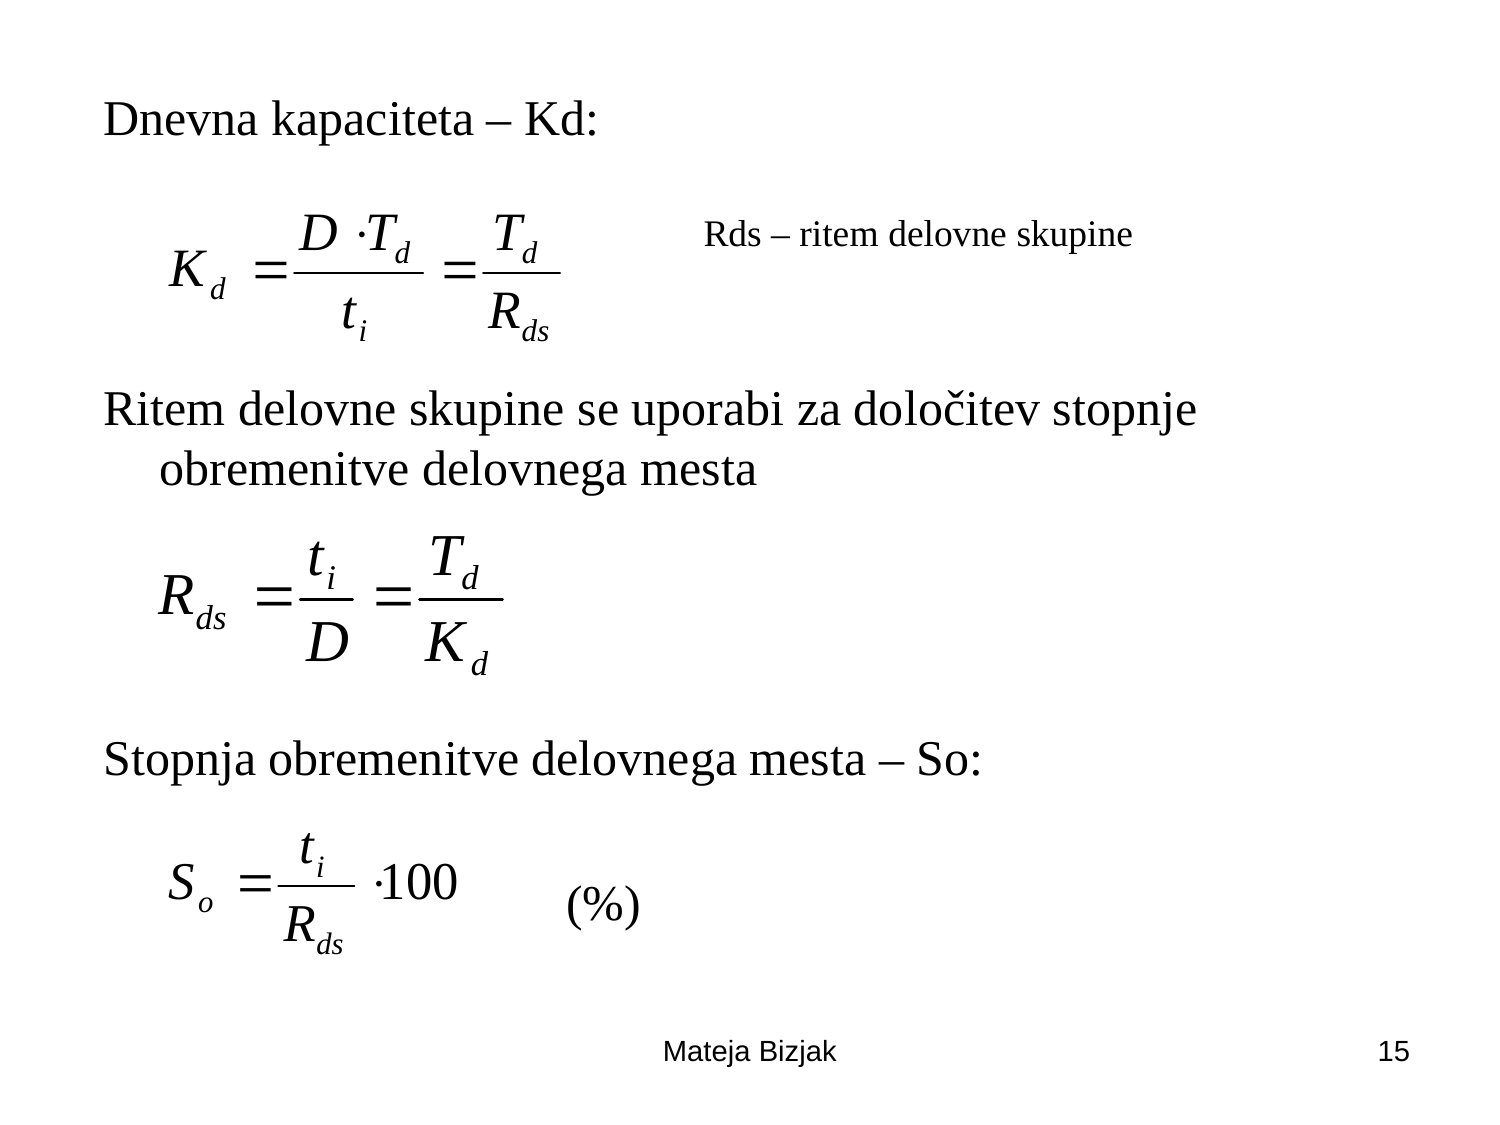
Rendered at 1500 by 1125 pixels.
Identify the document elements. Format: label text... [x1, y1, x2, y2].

chart [147, 515, 514, 689]
text_box Mateja Bizjak [512, 1024, 988, 1103]
text_box <number> [1074, 1024, 1426, 1103]
chart [159, 196, 573, 354]
list Dnevna kapaciteta – Kd: Rds – ritem delovne skupine Ritem delovne skupine se uporabi za določitev stopnje obremenitve delovnega mesta Stopnja obremenitve delovnega mesta – So: (%) [88, 78, 1439, 1012]
chart [159, 810, 467, 966]
